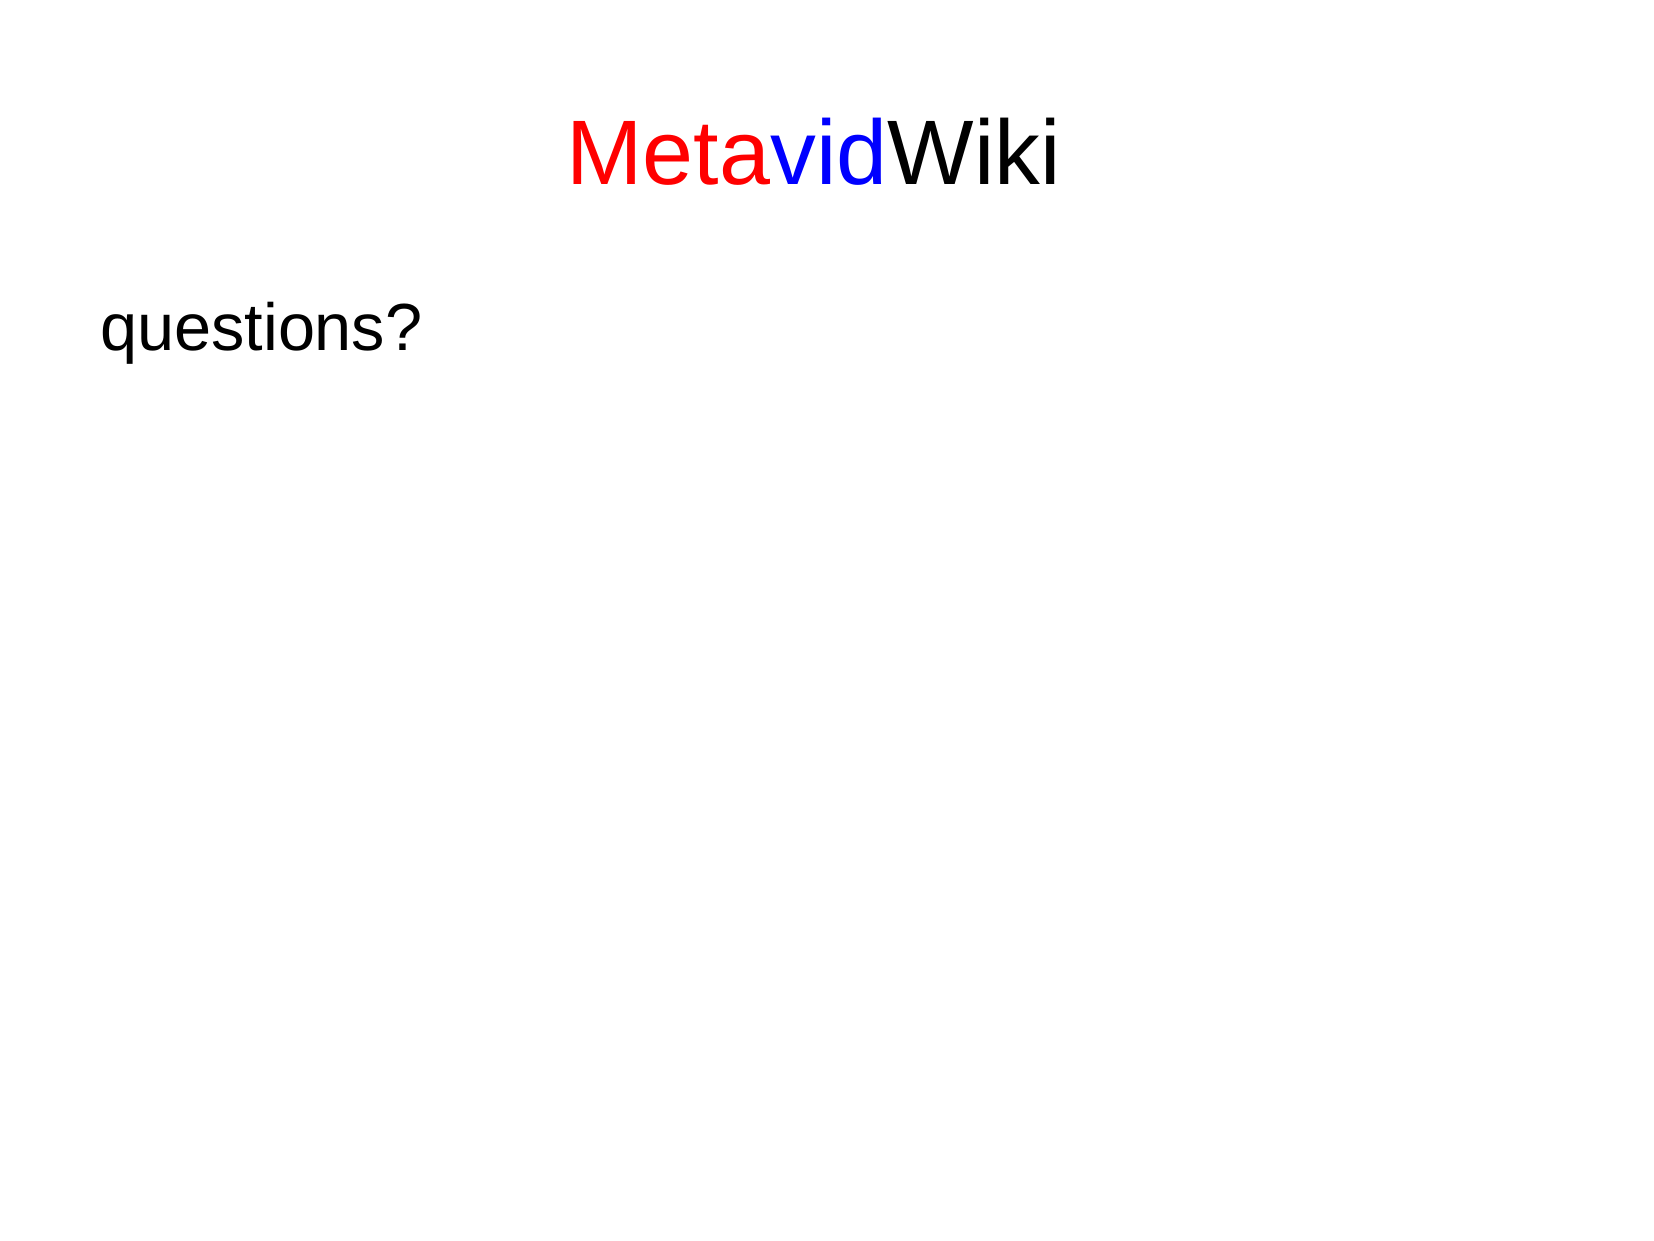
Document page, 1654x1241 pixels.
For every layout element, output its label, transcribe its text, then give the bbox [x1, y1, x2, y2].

title MetavidWiki [82, 56, 1571, 250]
list questions? [82, 290, 1571, 1094]
